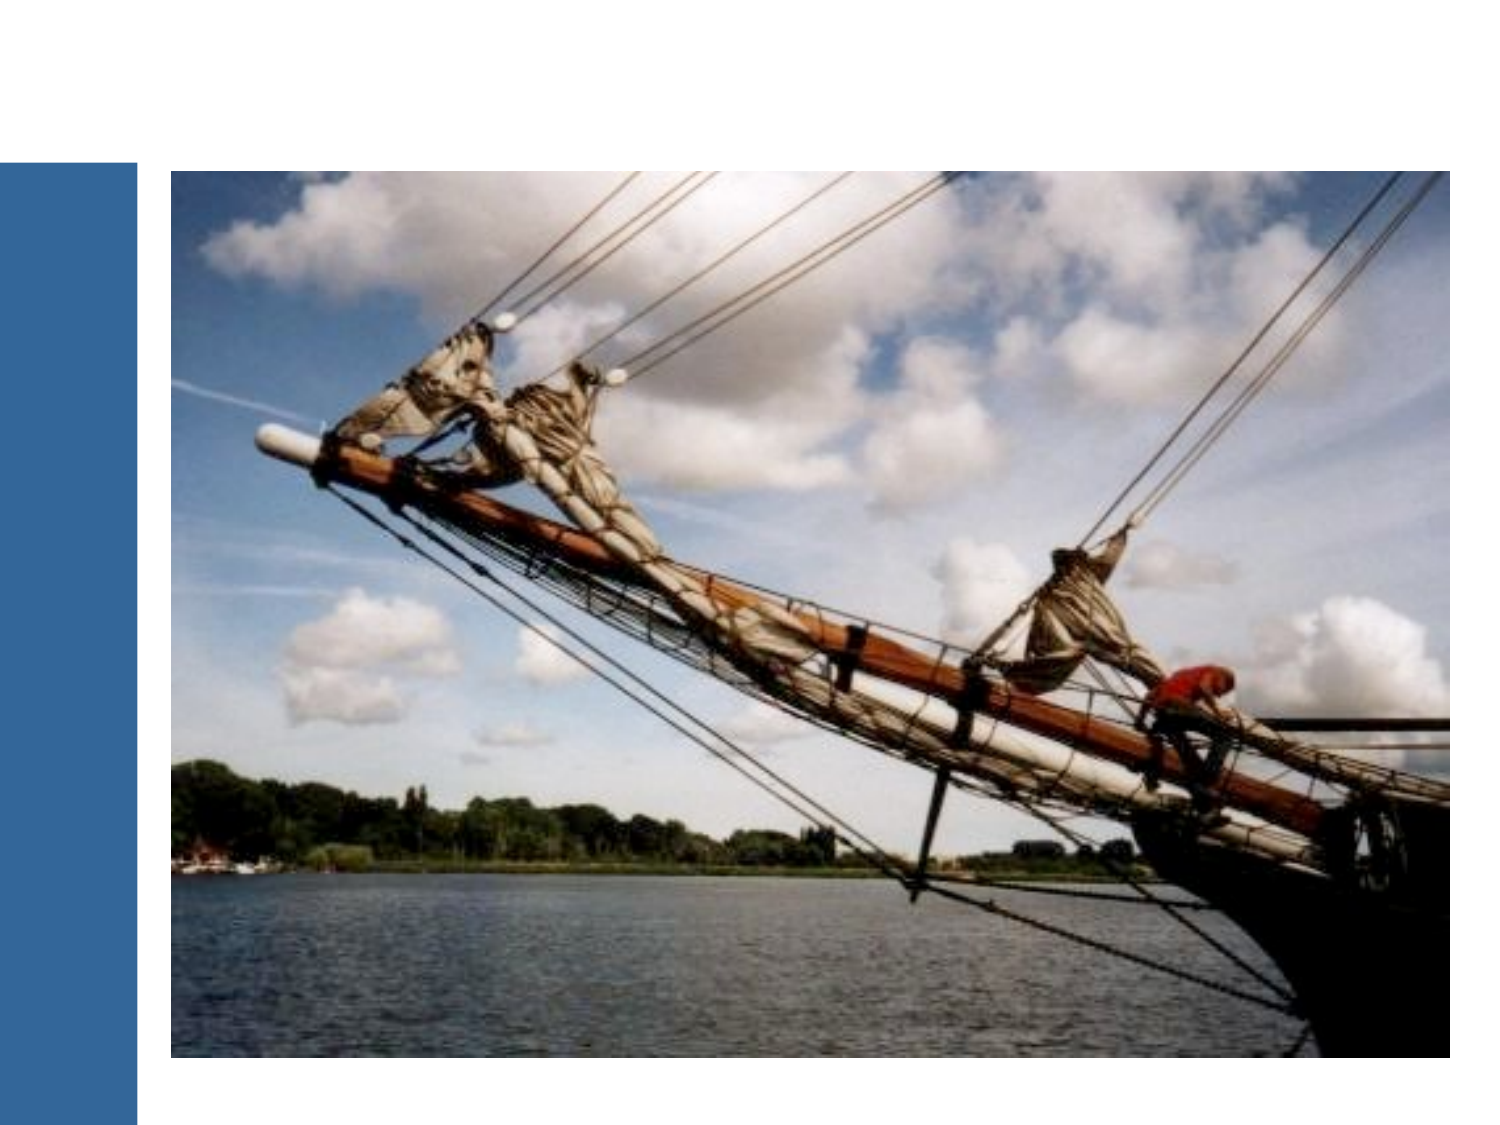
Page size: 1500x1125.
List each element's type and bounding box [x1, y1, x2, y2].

picture [171, 171, 1450, 1058]
